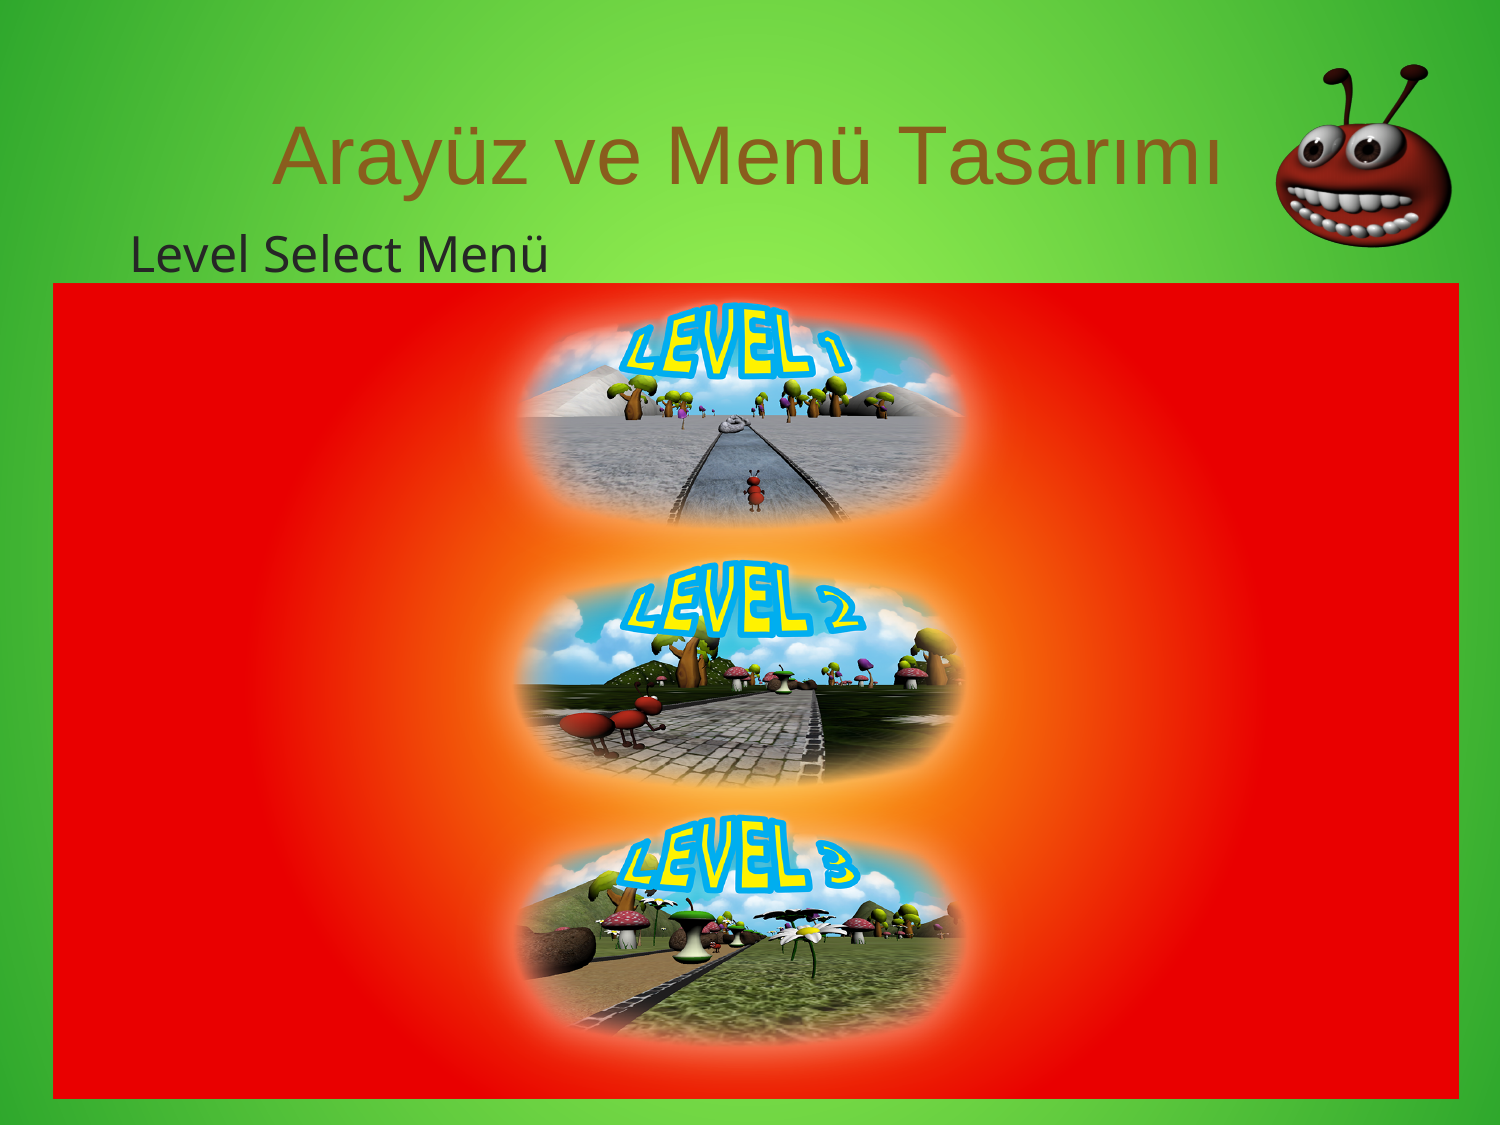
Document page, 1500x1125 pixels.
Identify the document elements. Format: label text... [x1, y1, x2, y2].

picture [53, 283, 1459, 1099]
picture [1275, 64, 1453, 249]
text_box Arayüz ve Menü Tasarımı [113, 93, 1386, 267]
text_box Level Select Menü [114, 267, 1386, 283]
